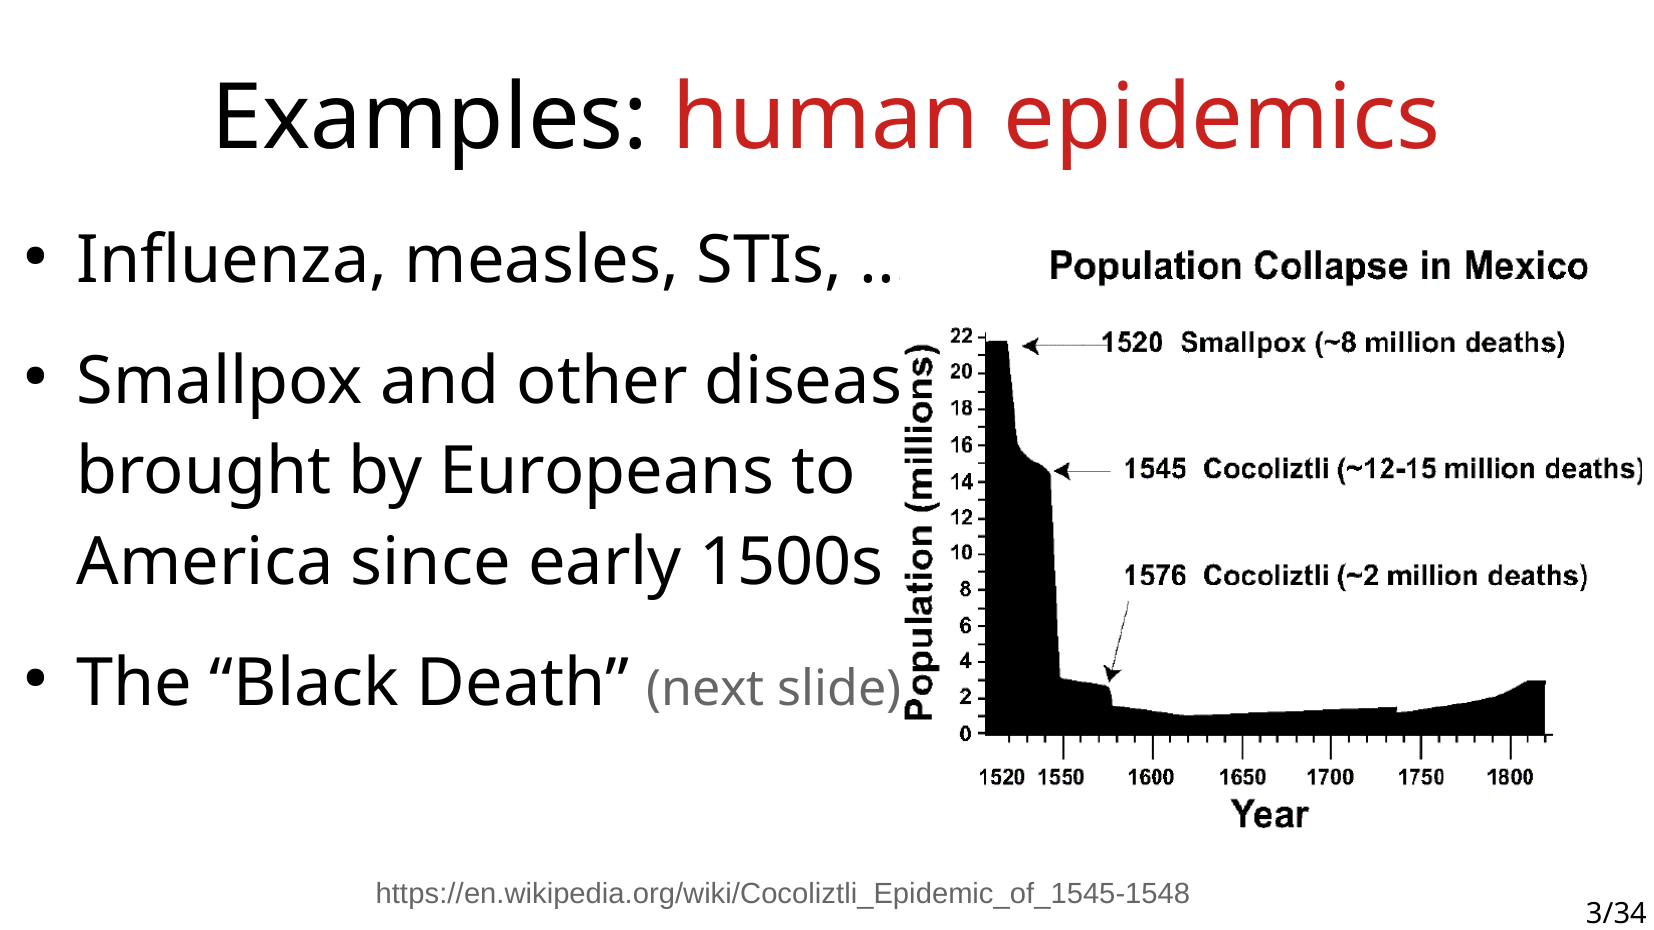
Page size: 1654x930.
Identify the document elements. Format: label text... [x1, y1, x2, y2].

picture [900, 249, 1642, 829]
title Examples: human epidemics [82, 1, 1571, 225]
text_box https://en.wikipedia.org/wiki/Cocoliztli_Epidemic_of_1545-1548 [180, 870, 1396, 921]
list Influenza, measles, STIs, ... Smallpox and other diseases brought by Europeans to America since early 1500s The “Black Death” (next slide) [5, 211, 976, 766]
